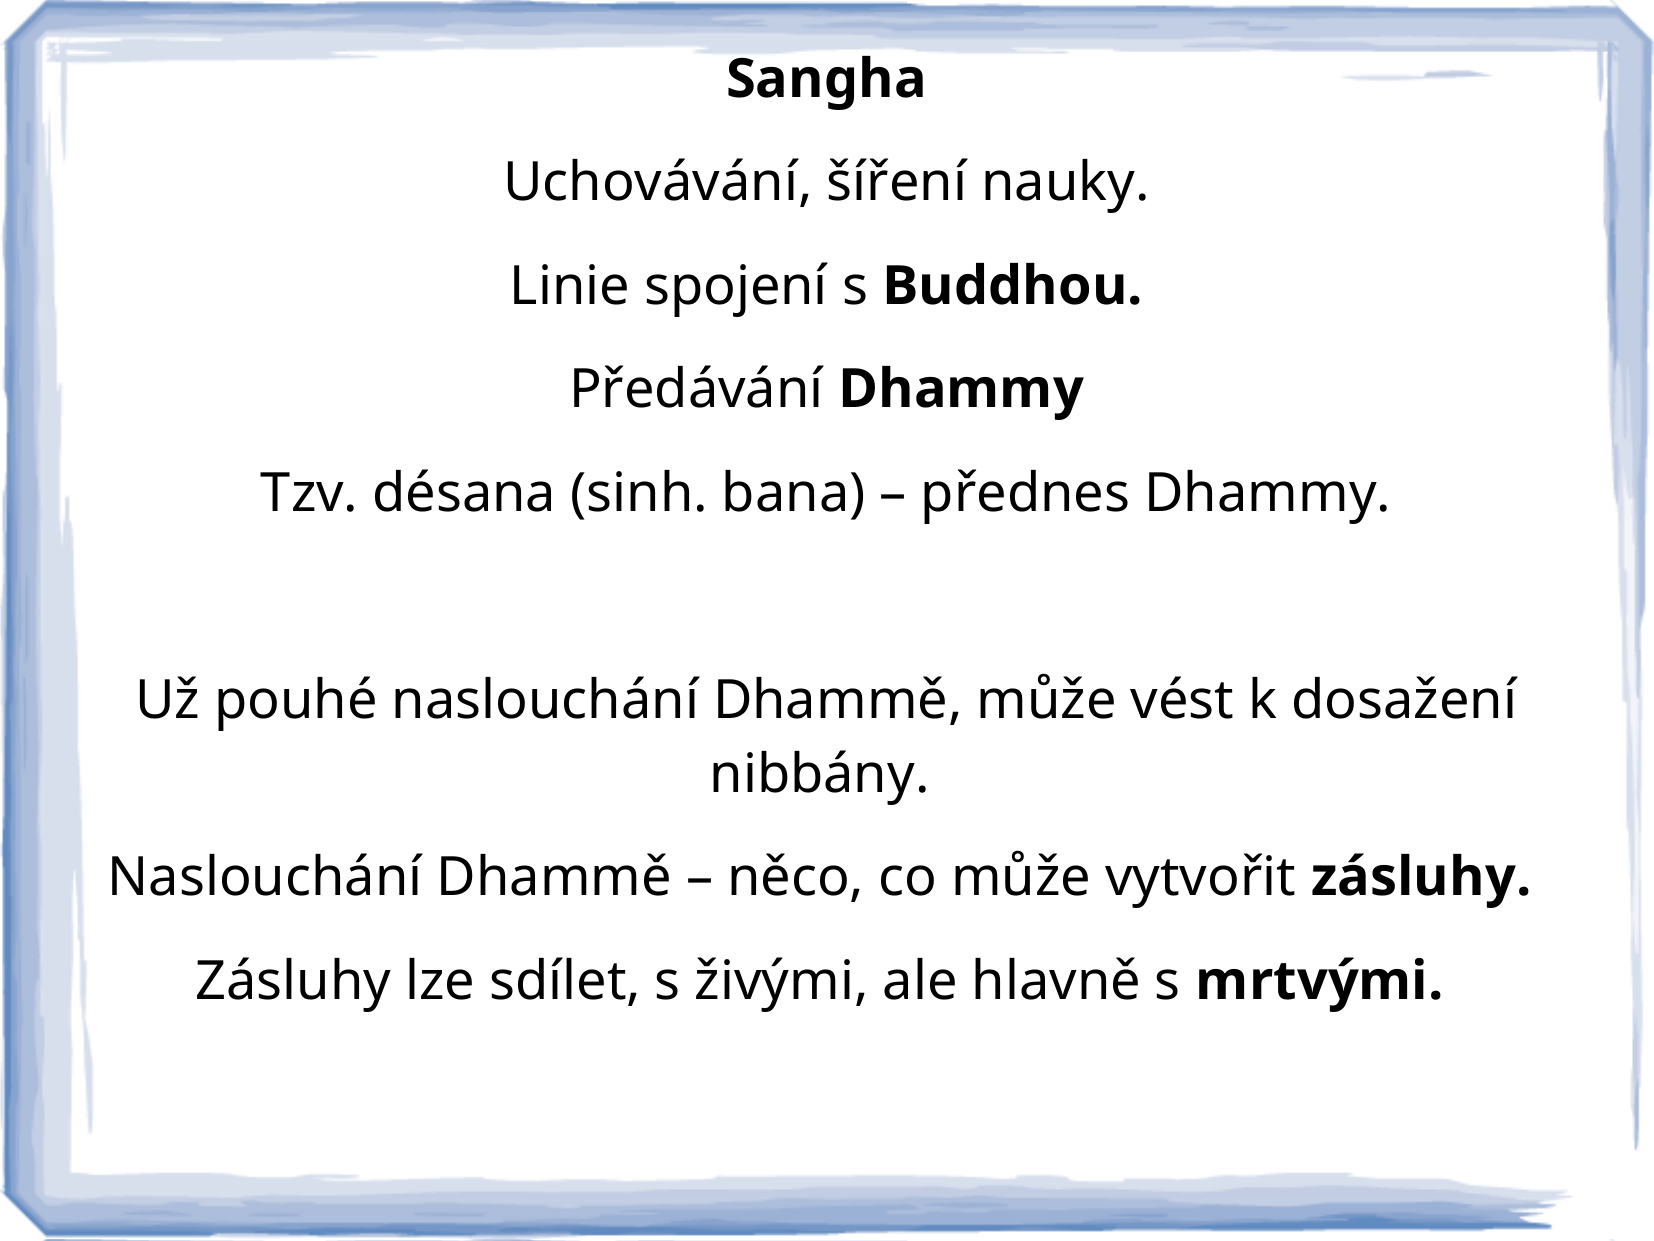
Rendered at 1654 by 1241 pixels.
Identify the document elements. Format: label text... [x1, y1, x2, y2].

subtitle Sangha Uchovávání, šíření nauky. Linie spojení s Buddhou. Předávání Dhammy Tzv. désana (sinh. bana) – přednes Dhammy. Už pouhé naslouchání Dhammě, může vést k dosažení nibbány. Naslouchání Dhammě – něco, co může vytvořit zásluhy. Zásluhy lze sdílet, s živými, ale hlavně s mrtvými. [82, 46, 1571, 1112]
picture [0, 0, 1654, 1241]
